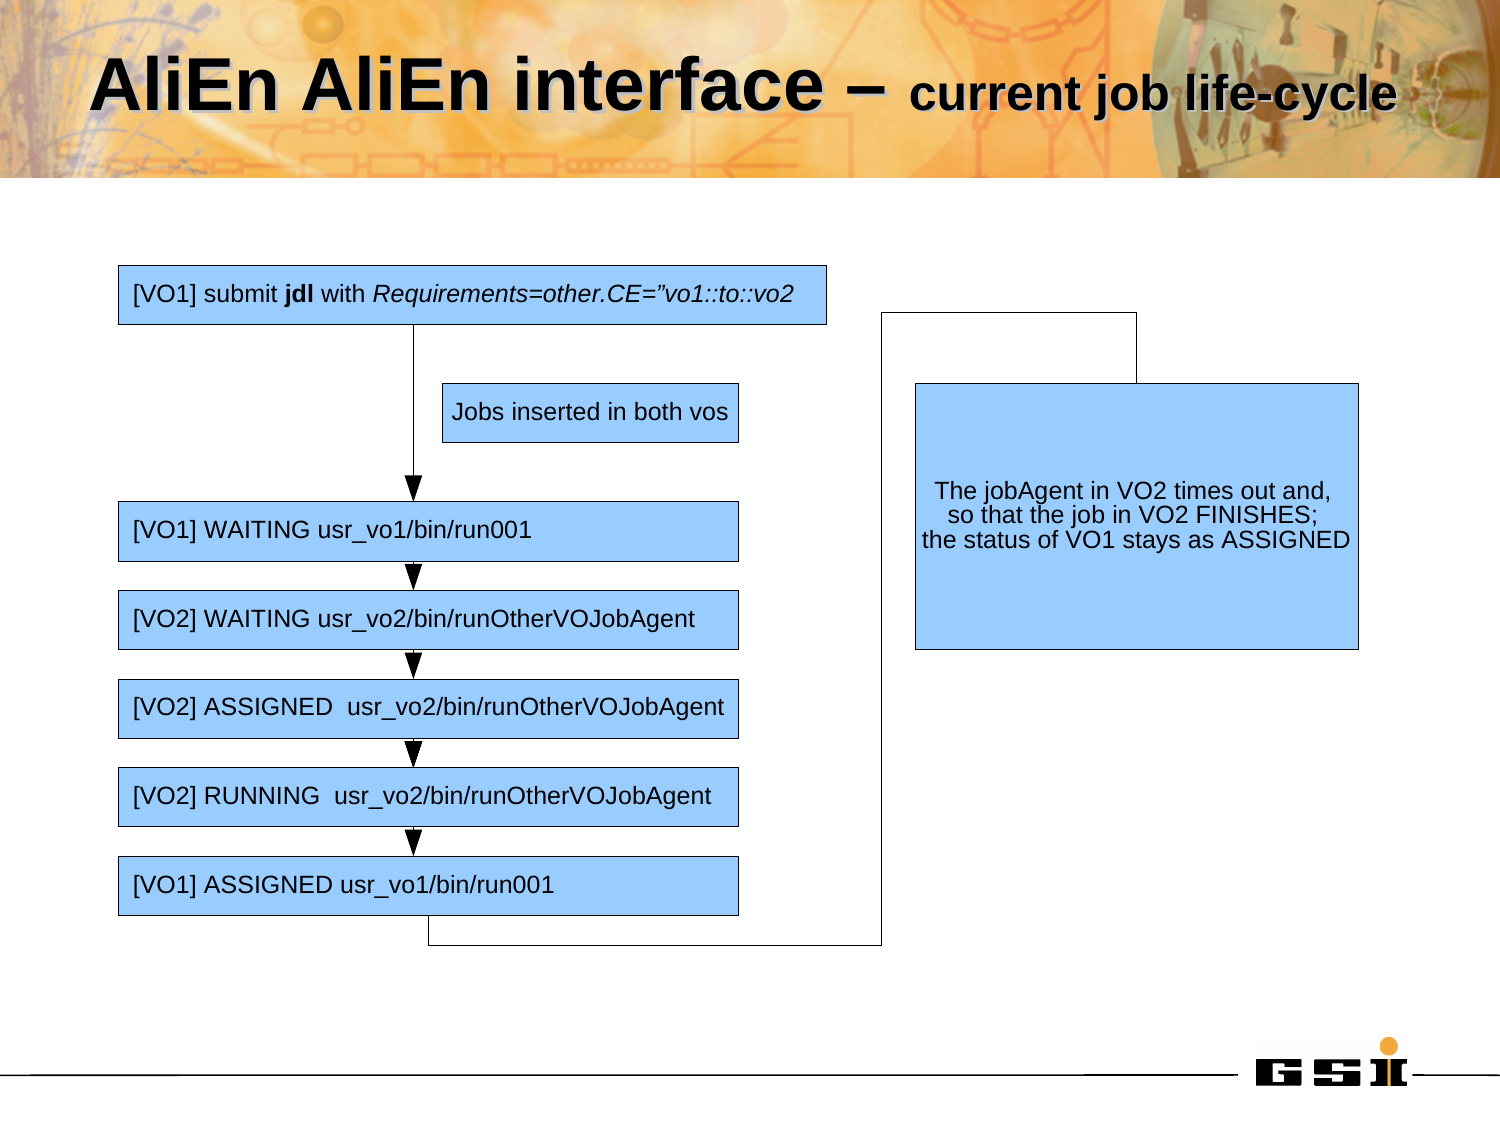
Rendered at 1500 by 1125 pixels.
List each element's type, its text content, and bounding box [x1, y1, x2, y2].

text_box The jobAgent in VO2 times out and, so that the job in VO2 FINISHES; the status of VO1 stays as ASSIGNED [915, 383, 1359, 650]
title AliEn AliEn interface – current job life-cycle [88, 11, 1411, 165]
text_box [VO1] WAITING usr_vo1/bin/run001 [118, 501, 739, 562]
text_box [VO2] ASSIGNED usr_vo2/bin/runOtherVOJobAgent [118, 679, 739, 739]
text_box [VO1] ASSIGNED usr_vo1/bin/run001 [118, 856, 739, 916]
text_box [VO2] WAITING usr_vo2/bin/runOtherVOJobAgent [118, 590, 739, 650]
text_box Jobs inserted in both vos [442, 383, 739, 443]
picture [1256, 1037, 1407, 1086]
text_box [VO1] submit jdl with Requirements=other.CE=”vo1::to::vo2 [118, 265, 827, 325]
picture [0, 0, 1500, 178]
text_box [VO2] RUNNING usr_vo2/bin/runOtherVOJobAgent [118, 767, 739, 827]
